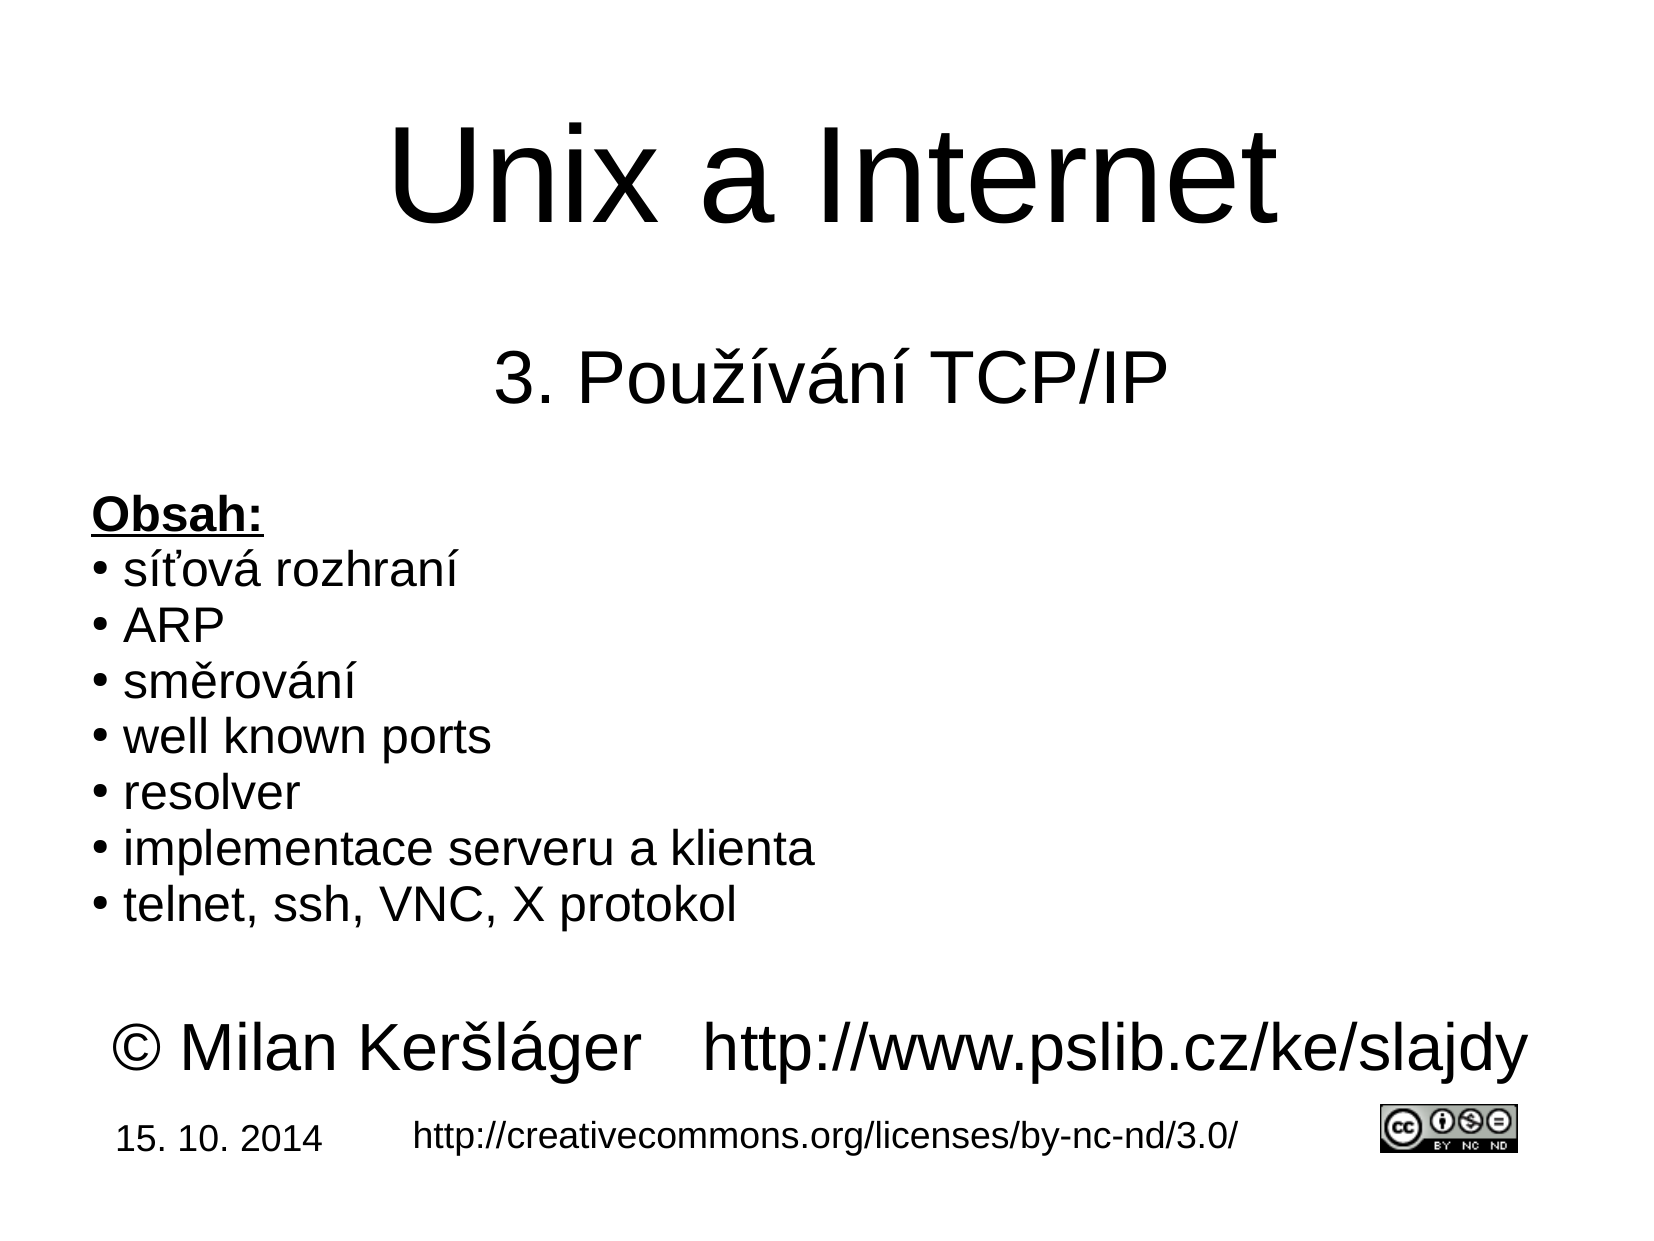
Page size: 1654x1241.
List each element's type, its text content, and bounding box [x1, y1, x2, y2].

text_box 15. 10. 2014 [100, 1110, 355, 1168]
picture [1380, 1104, 1518, 1153]
list © Milan Keršláger http://www.pslib.cz/ke/slajdy [76, 1009, 1565, 1087]
title Unix a Internet 3. Používání TCP/IP [88, 56, 1577, 461]
text_box http://creativecommons.org/licenses/by-nc-nd/3.0/ [339, 1107, 1313, 1165]
text_box Obsah: síťová rozhraní ARP směrování well known ports resolver implementace serveru a klienta telnet, ssh, VNC, X protokol [76, 478, 1583, 940]
